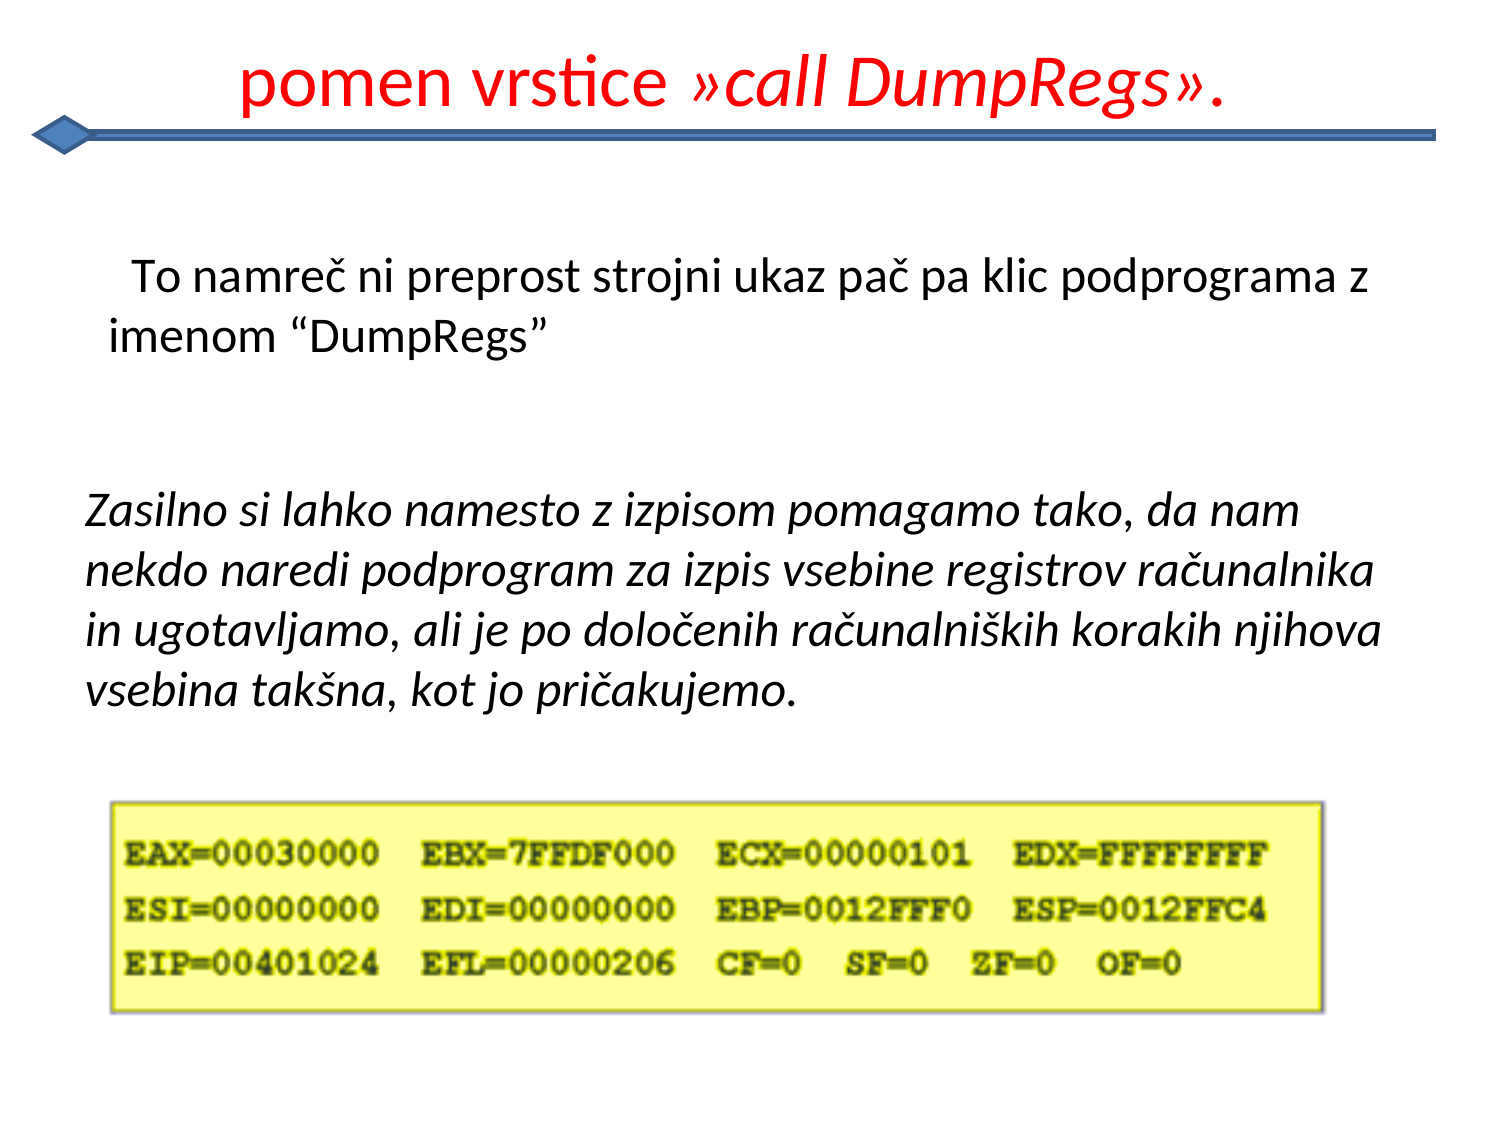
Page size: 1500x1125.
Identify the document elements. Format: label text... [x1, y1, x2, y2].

text_box Zasilno si lahko namesto z izpisom pomagamo tako, da nam nekdo naredi podprogram za izpis vsebine registrov računalnika in ugotavljamo, ali je po določenih računalniških korakih njihova vsebina takšna, kot jo pričakujemo. [70, 468, 1407, 725]
picture [105, 796, 1333, 1055]
text_box To namreč ni preprost strojni ukaz pač pa klic podprograma z imenom “DumpRegs” [93, 234, 1407, 370]
title pomen vrstice »call DumpRegs». [58, 0, 1409, 153]
